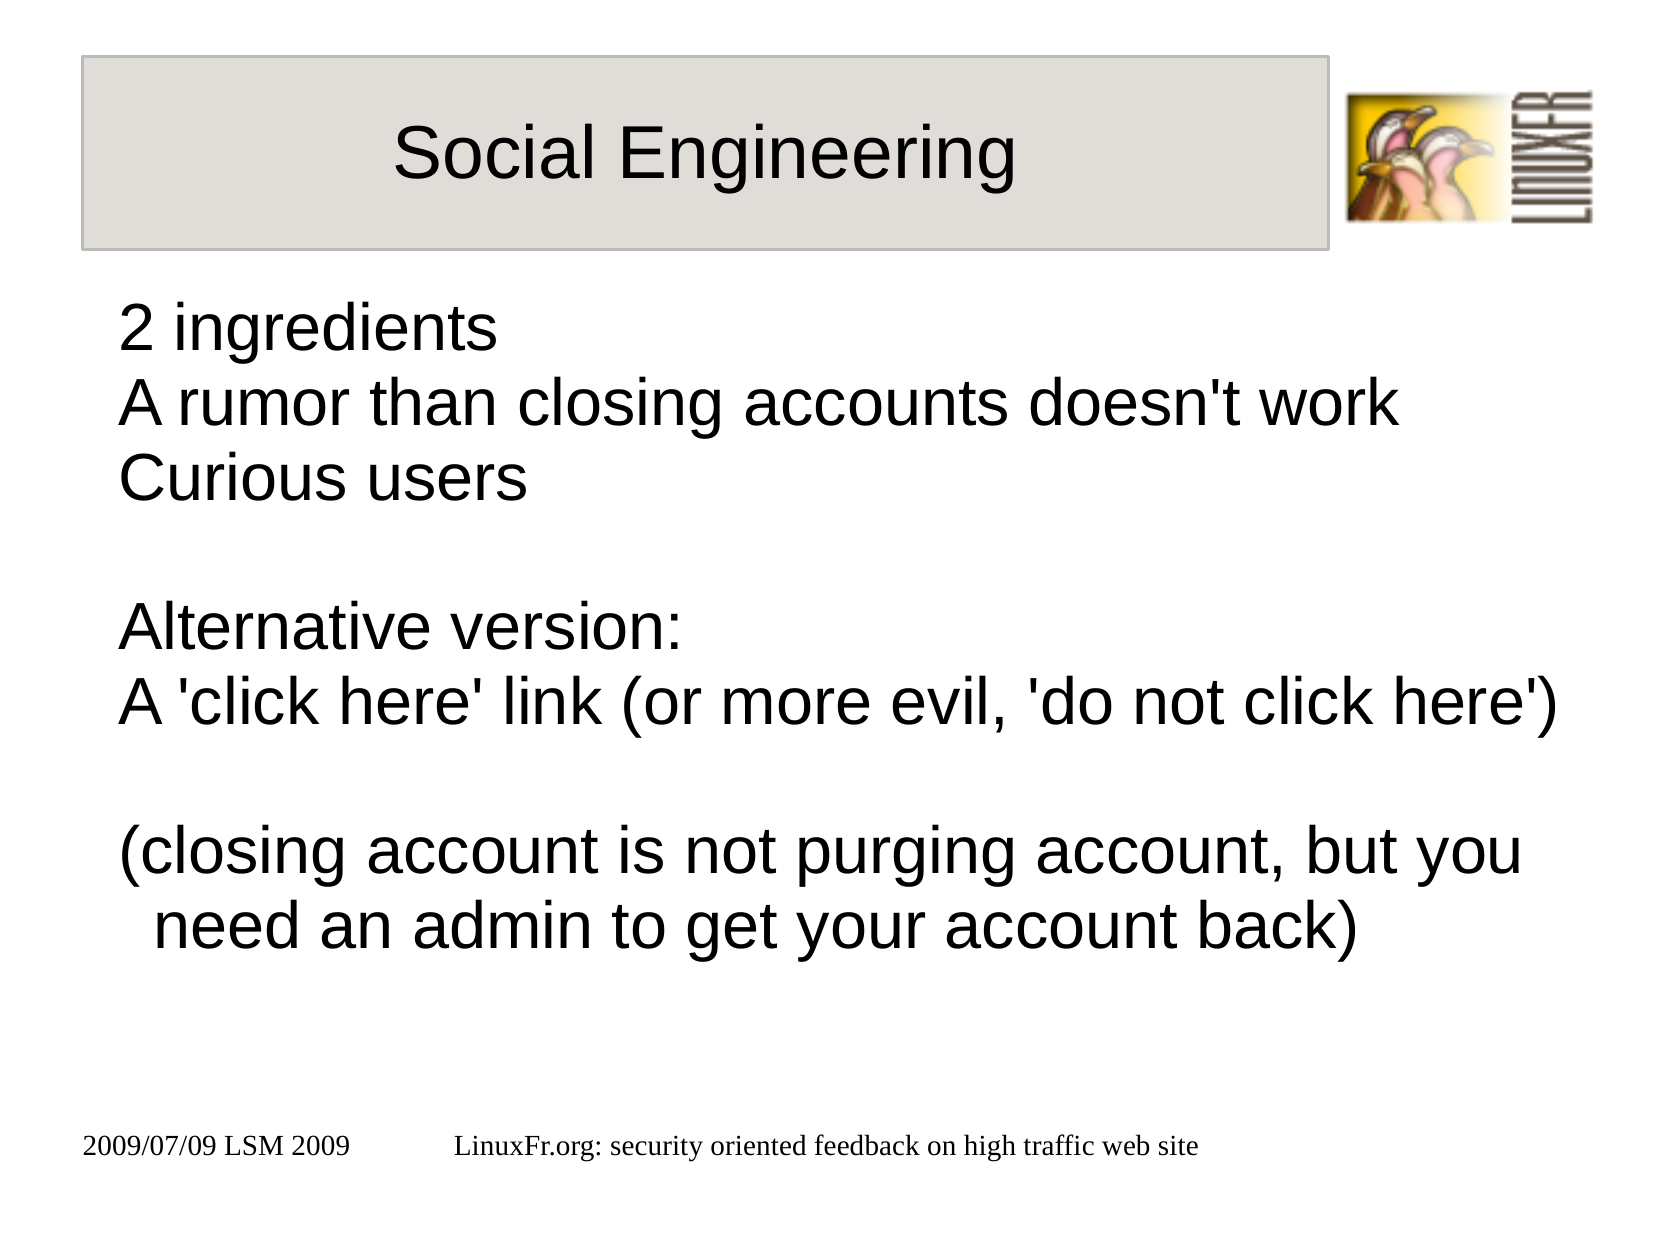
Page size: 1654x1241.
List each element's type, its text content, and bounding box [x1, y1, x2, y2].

picture [1341, 88, 1601, 229]
subtitle 2 ingredients A rumor than closing accounts doesn't work Curious users Alternative version: A 'click here' link (or more evil, 'do not click here') (closing account is not purging account, but you need an admin to get your account back) [82, 290, 1571, 1094]
title Social Engineering [82, 56, 1329, 250]
